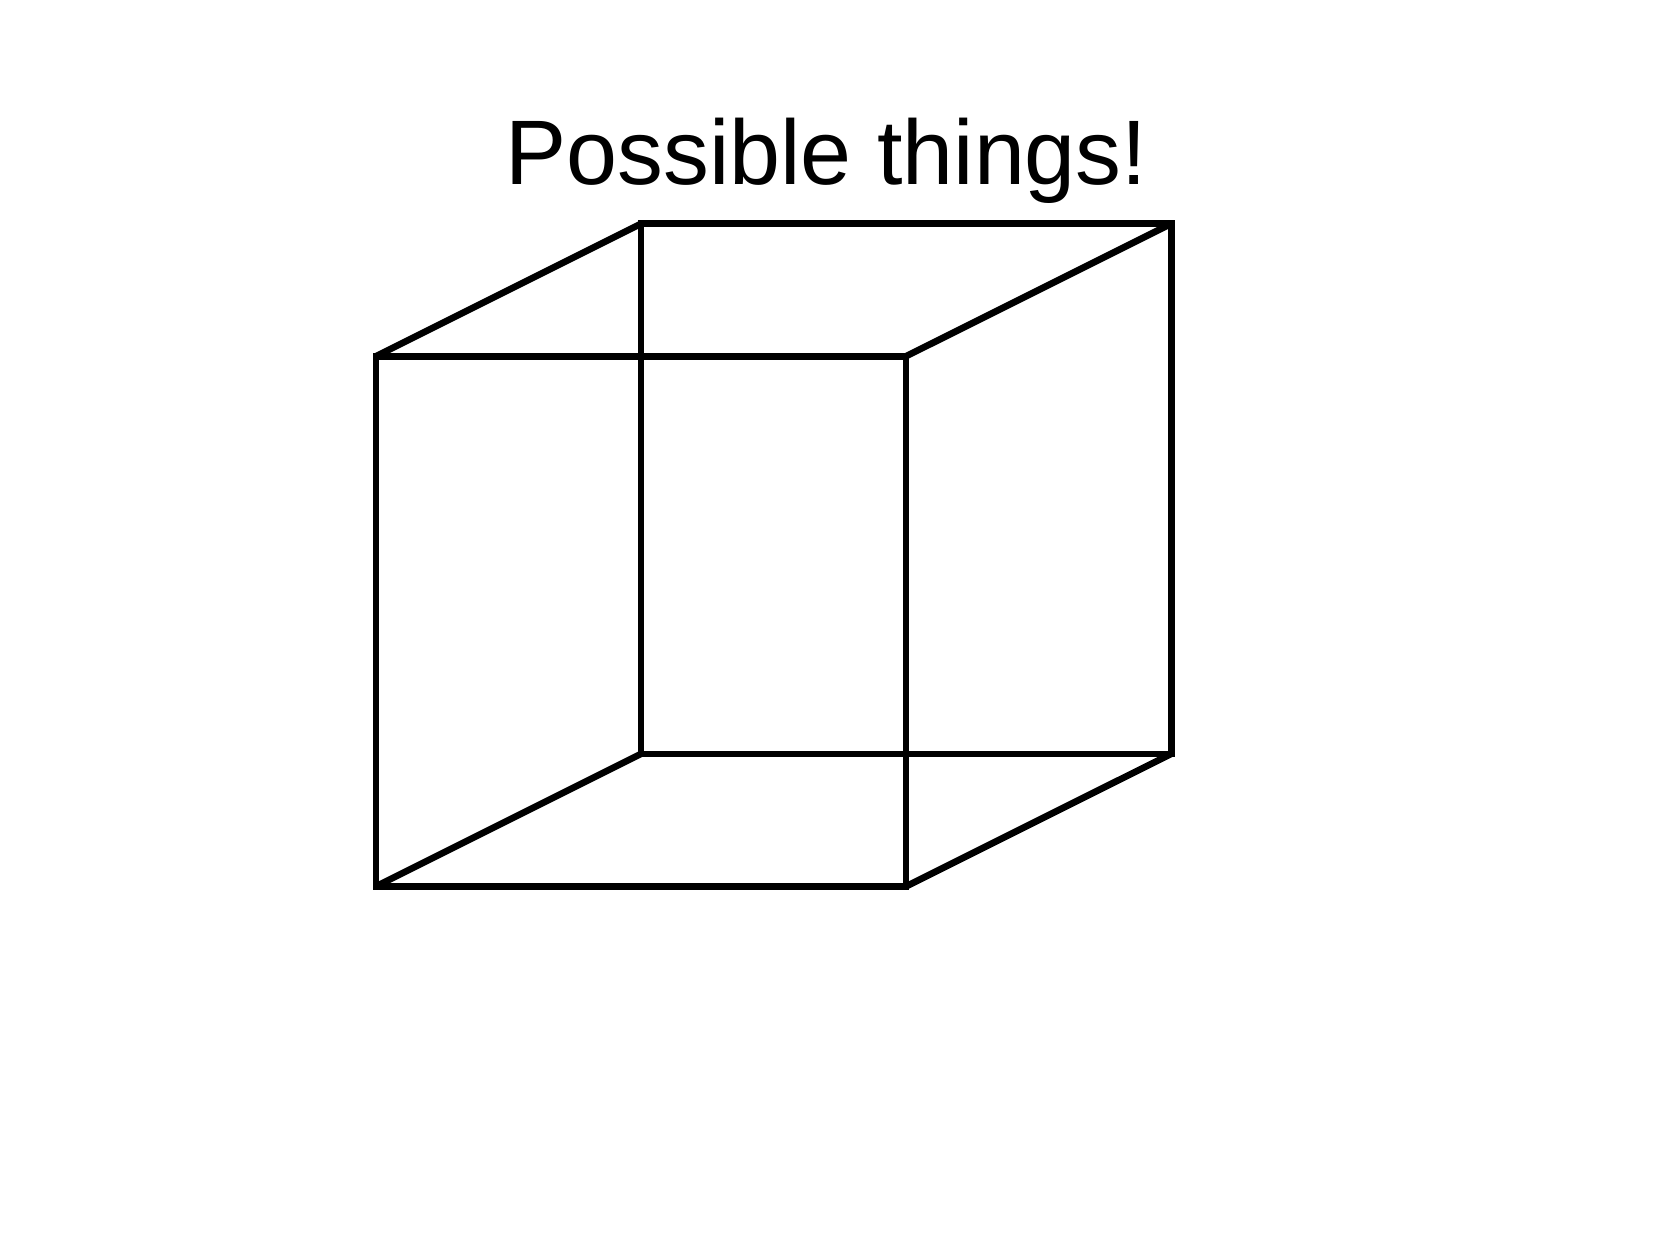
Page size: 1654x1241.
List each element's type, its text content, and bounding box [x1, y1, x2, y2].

picture [330, 156, 1217, 954]
title Possible things! [82, 49, 1571, 257]
